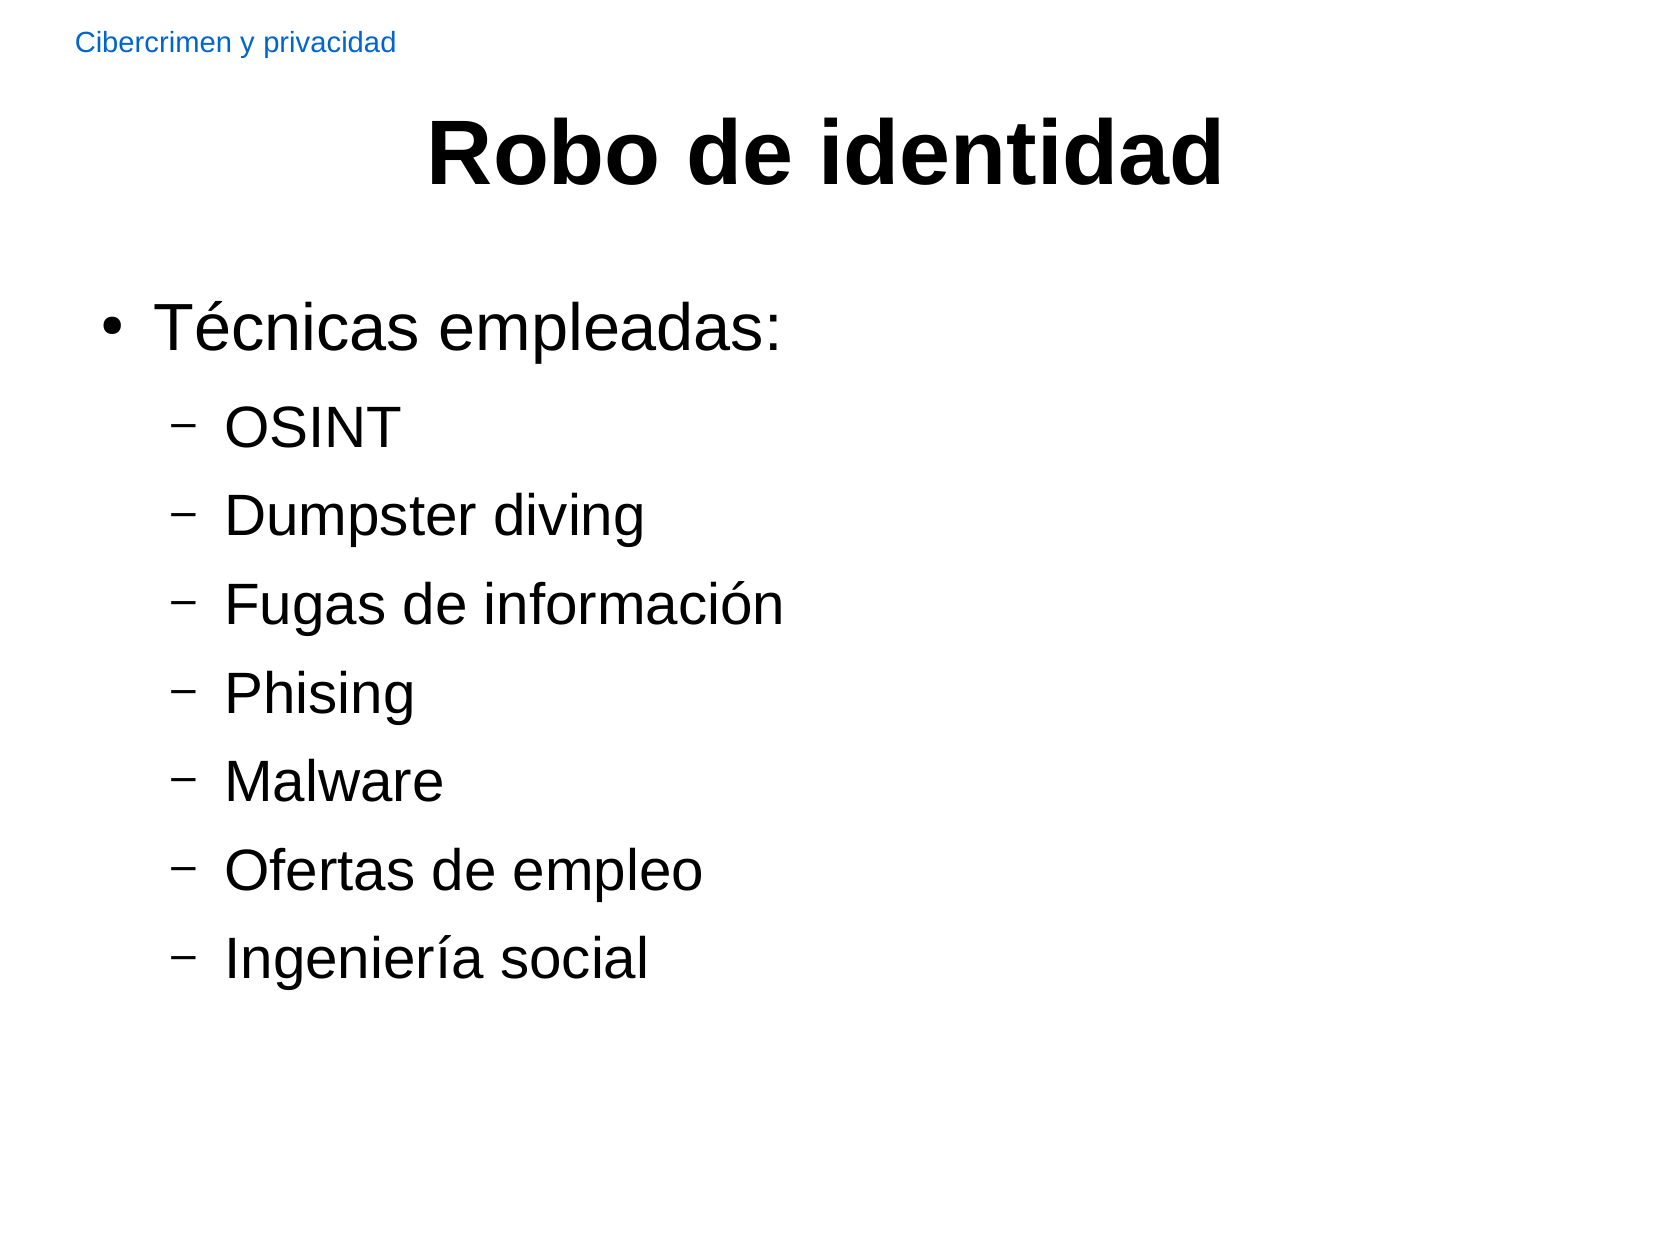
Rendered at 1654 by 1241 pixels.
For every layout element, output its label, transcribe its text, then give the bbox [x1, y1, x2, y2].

text_box Cibercrimen y privacidad [60, 18, 451, 66]
title Robo de identidad [82, 49, 1571, 257]
list Técnicas empleadas: OSINT Dumpster diving Fugas de información Phising Malware Ofertas de empleo Ingeniería social [82, 290, 1571, 1010]
